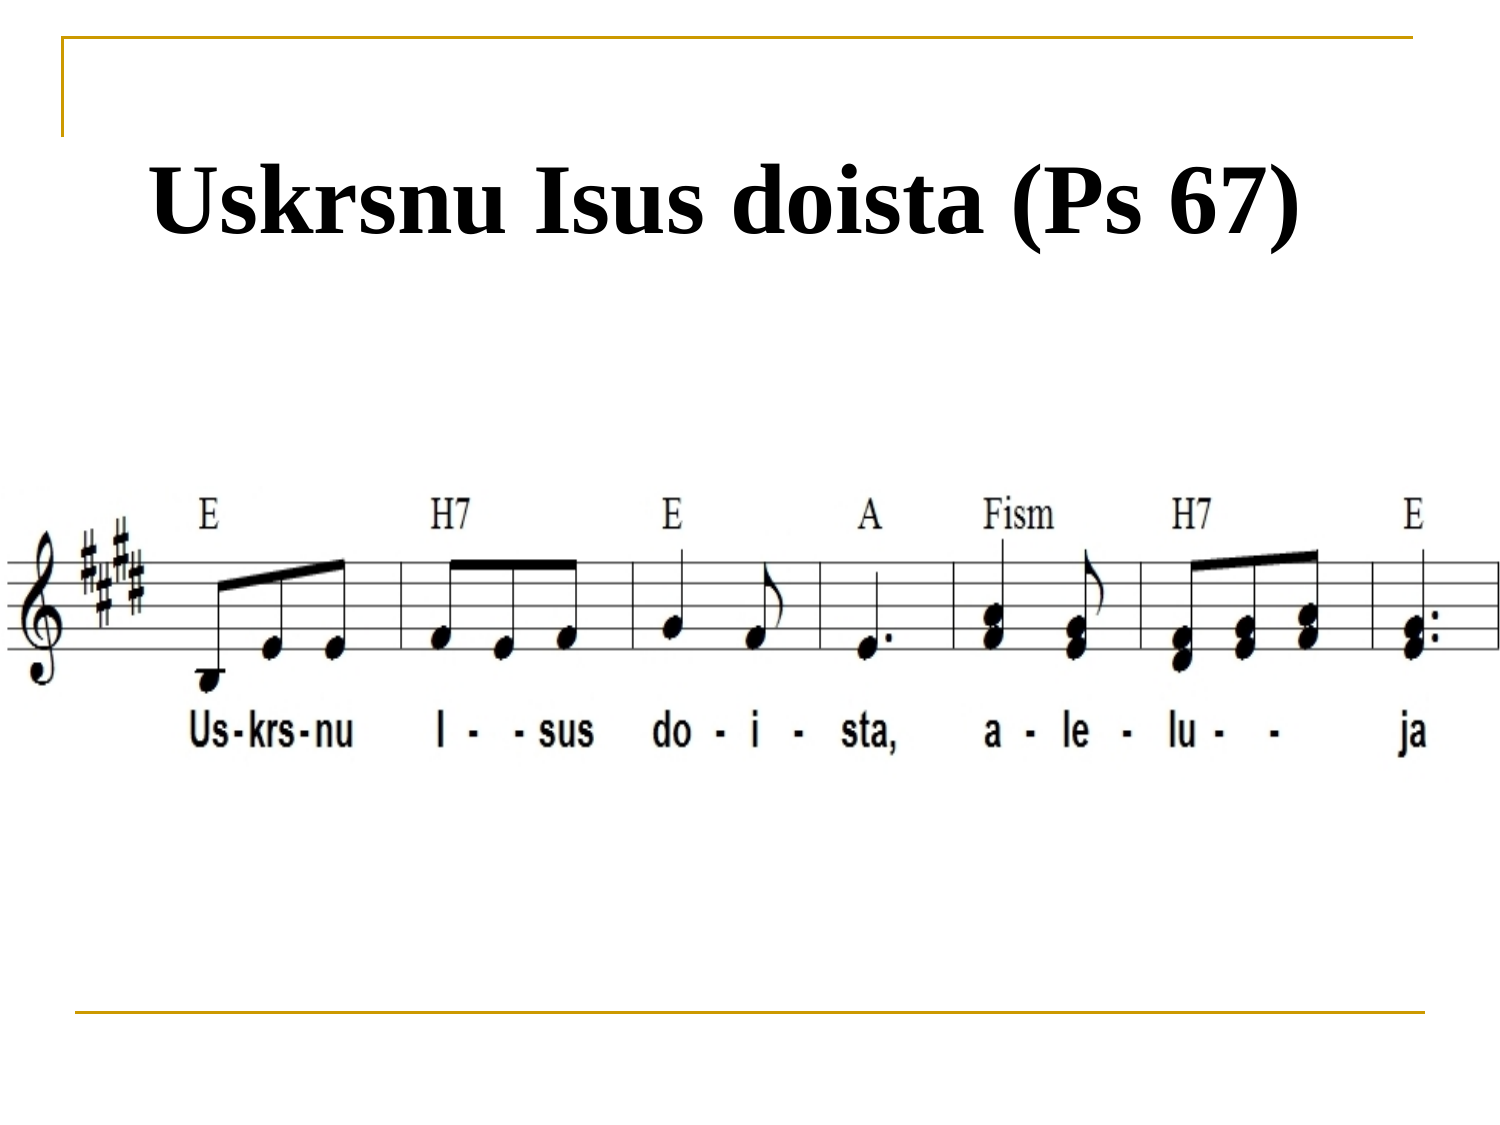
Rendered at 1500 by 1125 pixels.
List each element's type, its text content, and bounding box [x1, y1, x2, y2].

text_box Uskrsnu Isus doista (Ps 67) [87, 99, 1363, 288]
picture [0, 486, 1500, 799]
